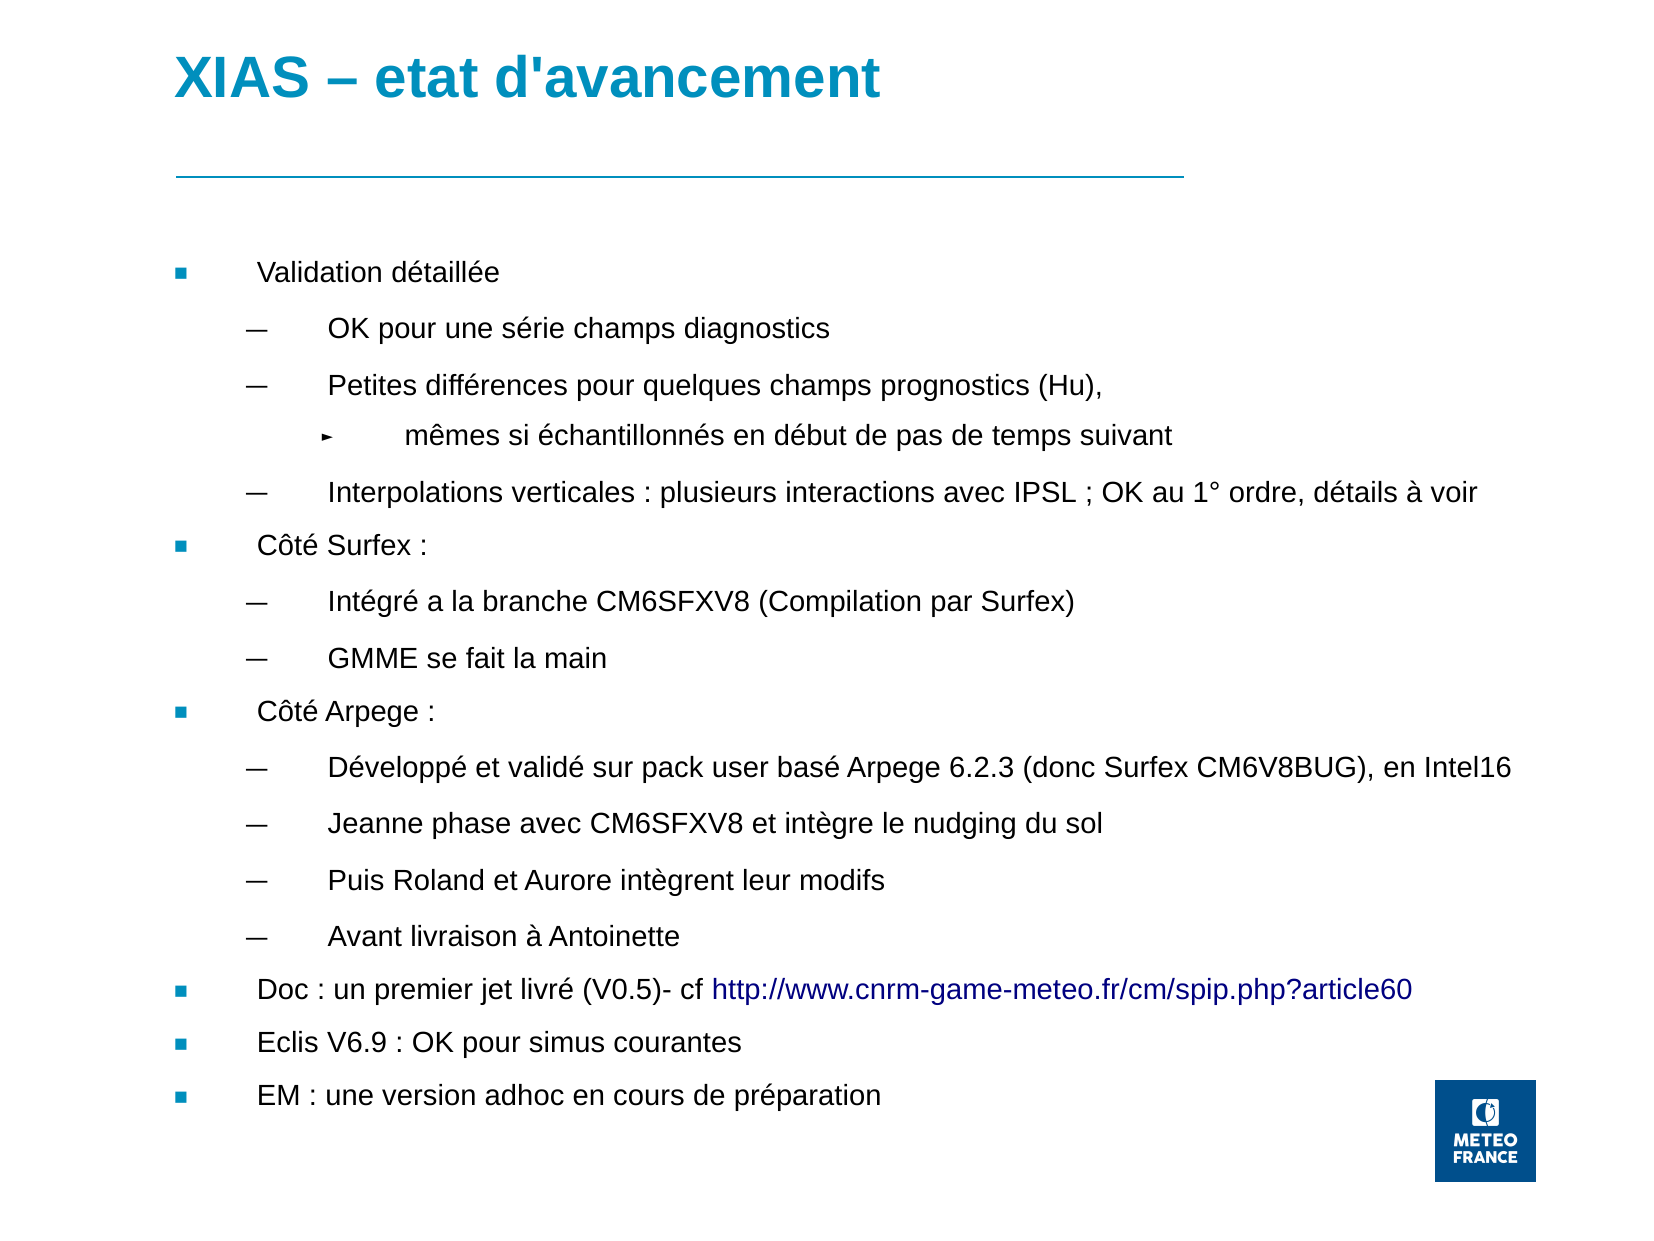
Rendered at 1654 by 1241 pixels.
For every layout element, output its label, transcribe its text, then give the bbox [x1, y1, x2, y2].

title XIAS – etat d'avancement [174, 0, 1654, 156]
list Validation détaillée OK pour une série champs diagnostics Petites différences pour quelques champs prognostics (Hu), mêmes si échantillonnés en début de pas de temps suivant Interpolations verticales : plusieurs interactions avec IPSL ; OK au 1° ordre, détails à voir Côté Surfex : Intégré a la branche CM6SFXV8 (Compilation par Surfex) GMME se fait la main Côté Arpege : Développé et validé sur pack user basé Arpege 6.2.3 (donc Surfex CM6V8BUG), en Intel16 Jeanne phase avec CM6SFXV8 et intègre le nudging du sol Puis Roland et Aurore intègrent leur modifs Avant livraison à Antoinette Doc : un premier jet livré (V0.5)- cf http://www.cnrm-game-meteo.fr/cm/spip.php?article60 Eclis V6.9 : OK pour simus courantes EM : une version adhoc en cours de préparation [156, 256, 1571, 1134]
picture [1435, 1134, 1536, 1182]
